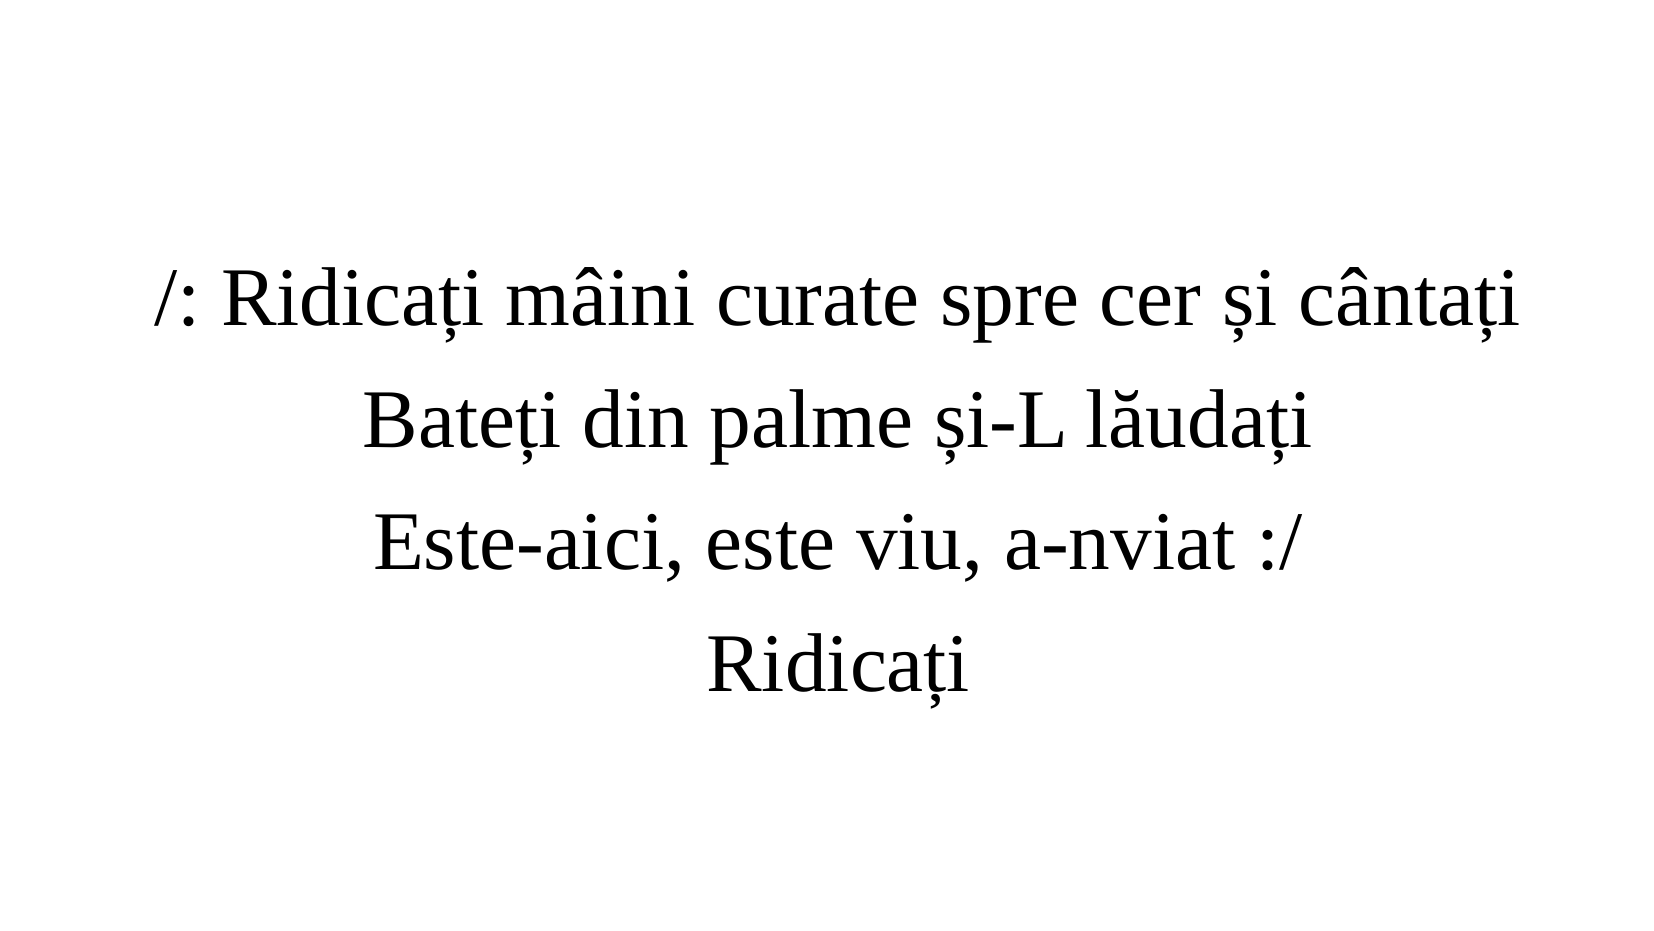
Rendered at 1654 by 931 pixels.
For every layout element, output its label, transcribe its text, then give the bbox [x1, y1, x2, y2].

subtitle /: Ridicați mâini curate spre cer și cântați Bateți din palme și-L lăudați Este-aici, este viu, a-nviat :/ Ridicați [141, 238, 1536, 713]
